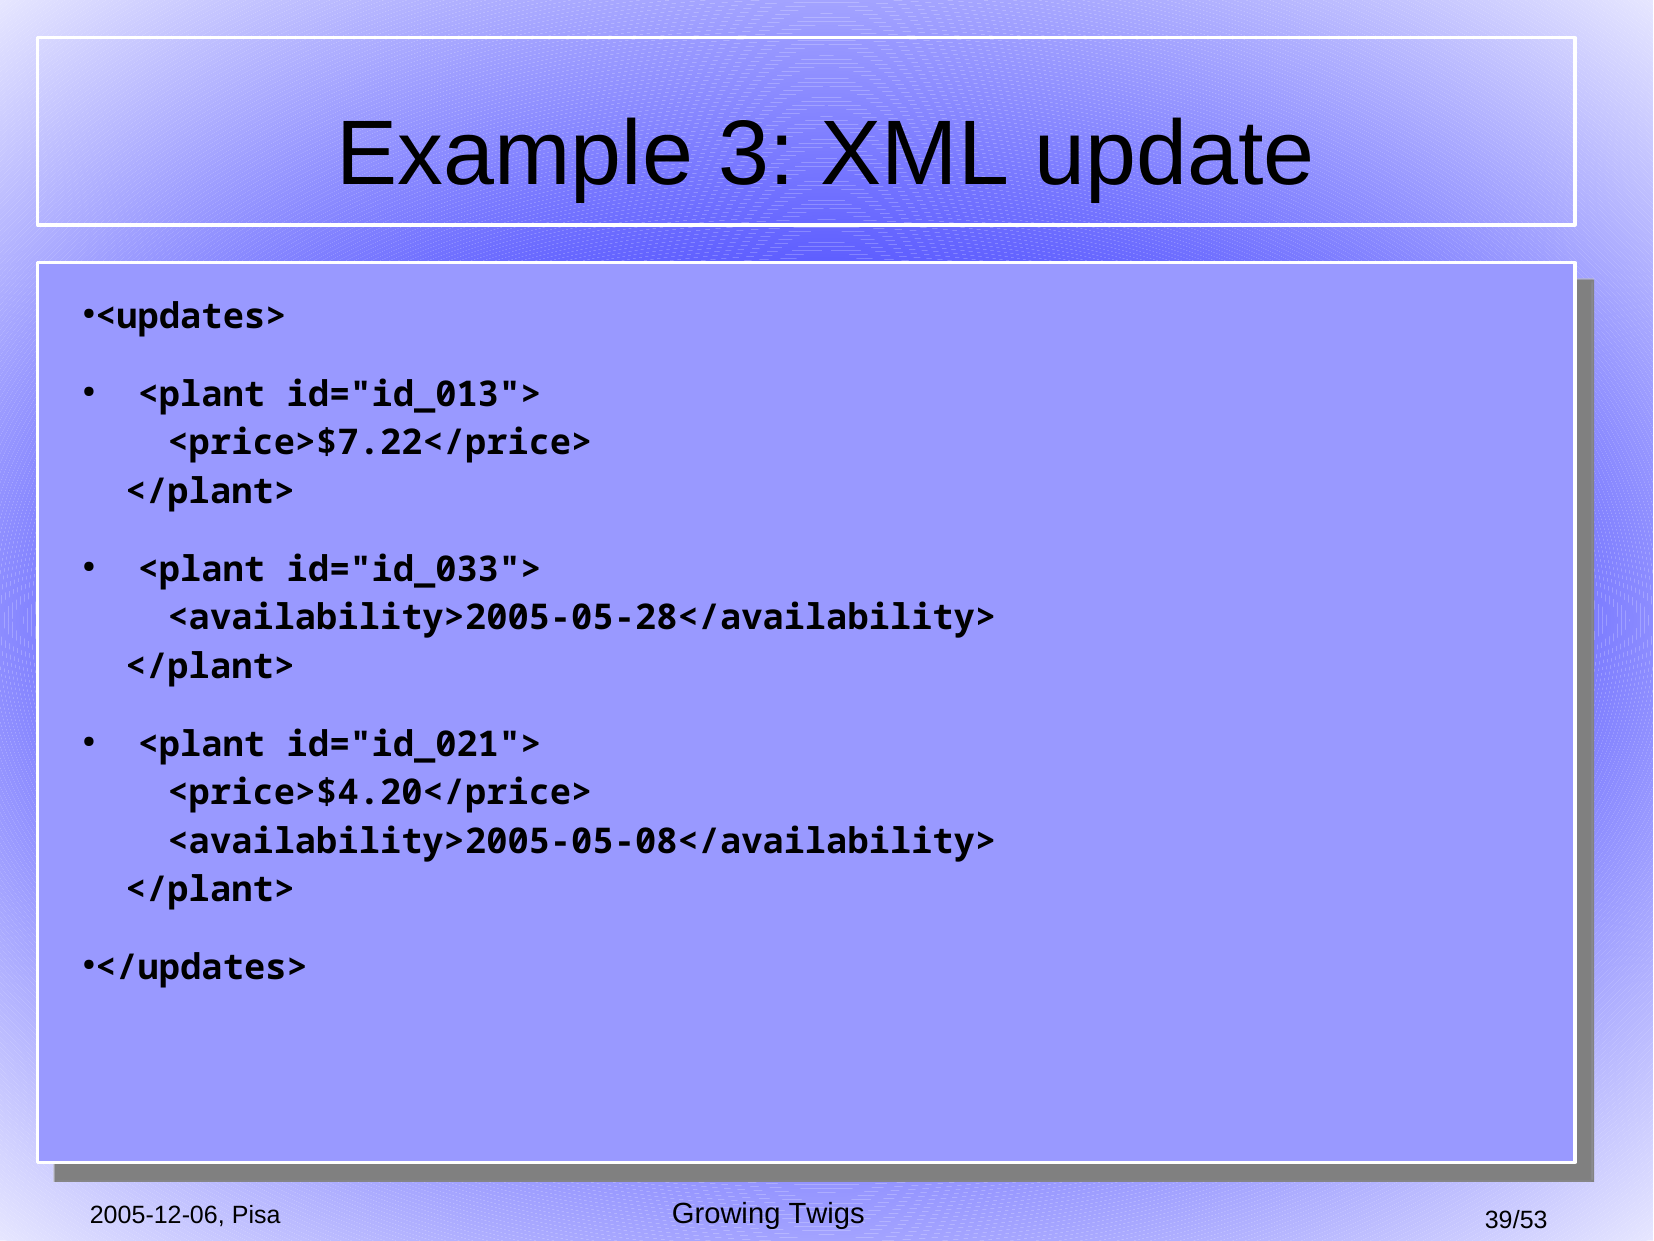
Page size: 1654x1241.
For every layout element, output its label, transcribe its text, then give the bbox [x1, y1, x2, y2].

list <updates> <plant id="id_013"> <price>$7.22</price> </plant> <plant id="id_033"> <availability>2005-05-28</availability> </plant> <plant id="id_021"> <price>$4.20</price> <availability>2005-05-08</availability> </plant> </updates> [82, 290, 1571, 1109]
title Example 3: XML update [82, 49, 1571, 257]
